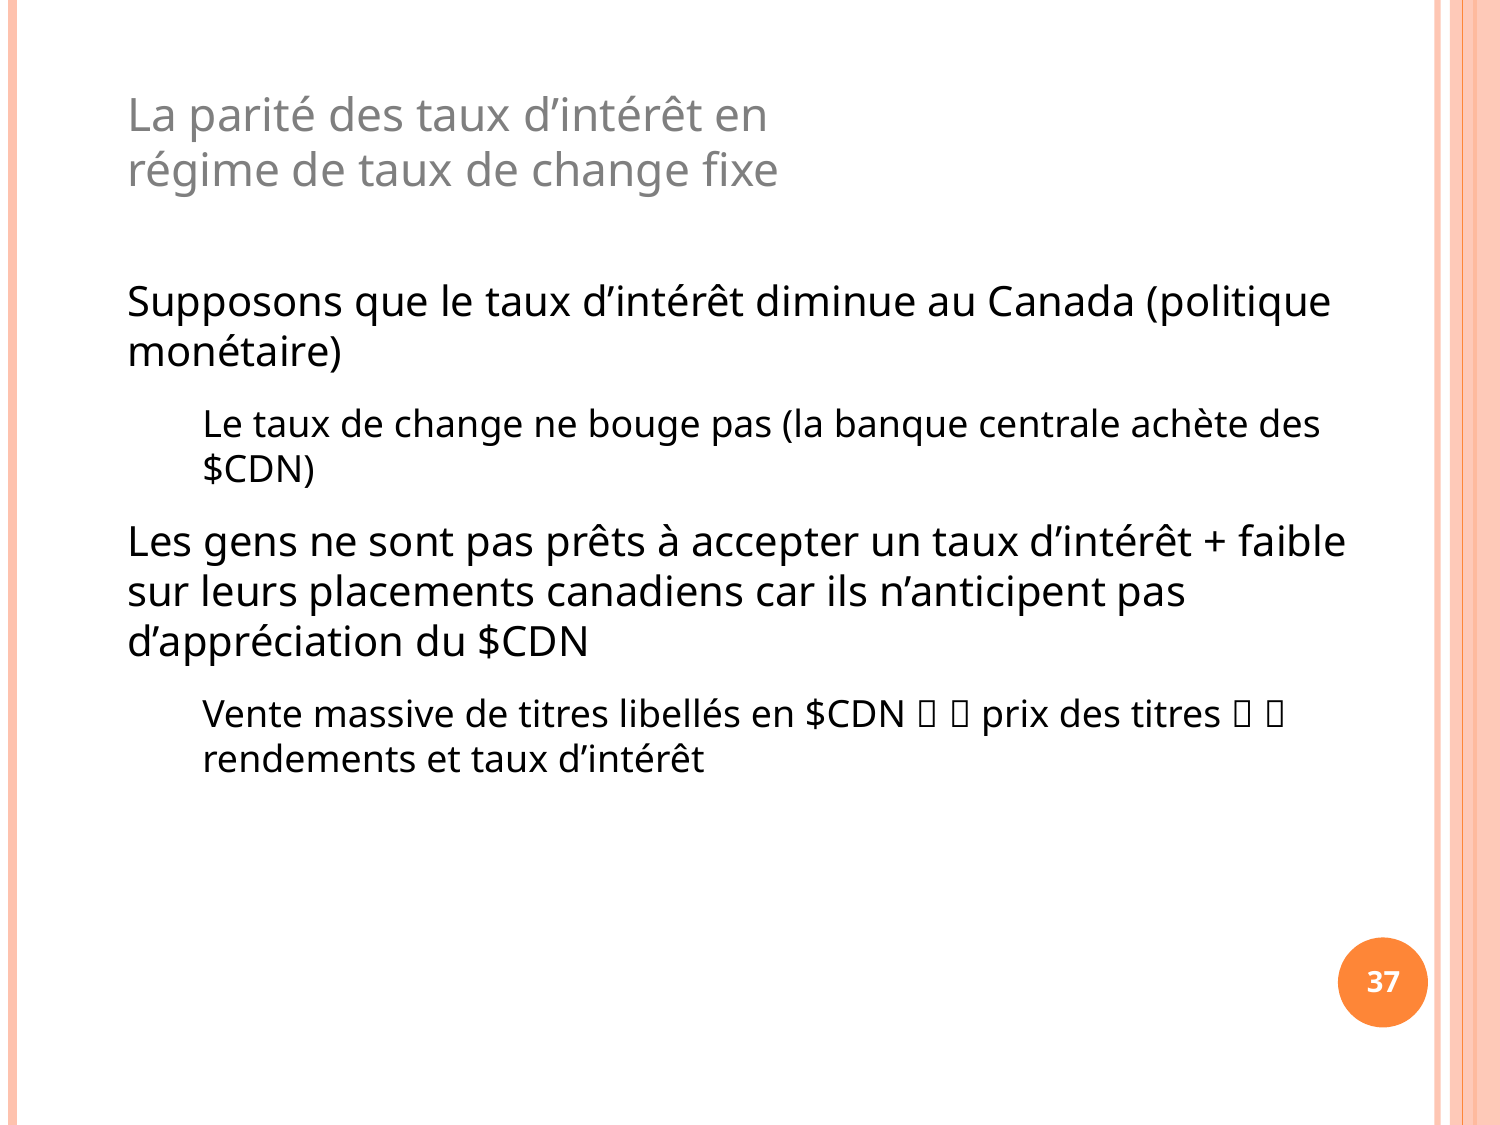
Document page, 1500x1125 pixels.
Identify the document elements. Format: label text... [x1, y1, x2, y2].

title La parité des taux d’intérêt en régime de taux de change fixe [112, 78, 1388, 204]
list Supposons que le taux d’intérêt diminue au Canada (politique monétaire) Le taux de change ne bouge pas (la banque centrale achète des $CDN) Les gens ne sont pas prêts à accepter un taux d’intérêt + faible sur leurs placements canadiens car ils n’anticipent pas d’appréciation du $CDN Vente massive de titres libellés en $CDN   prix des titres   rendements et taux d’intérêt [112, 267, 1388, 976]
slide_number <numéro> [1333, 940, 1434, 1027]
